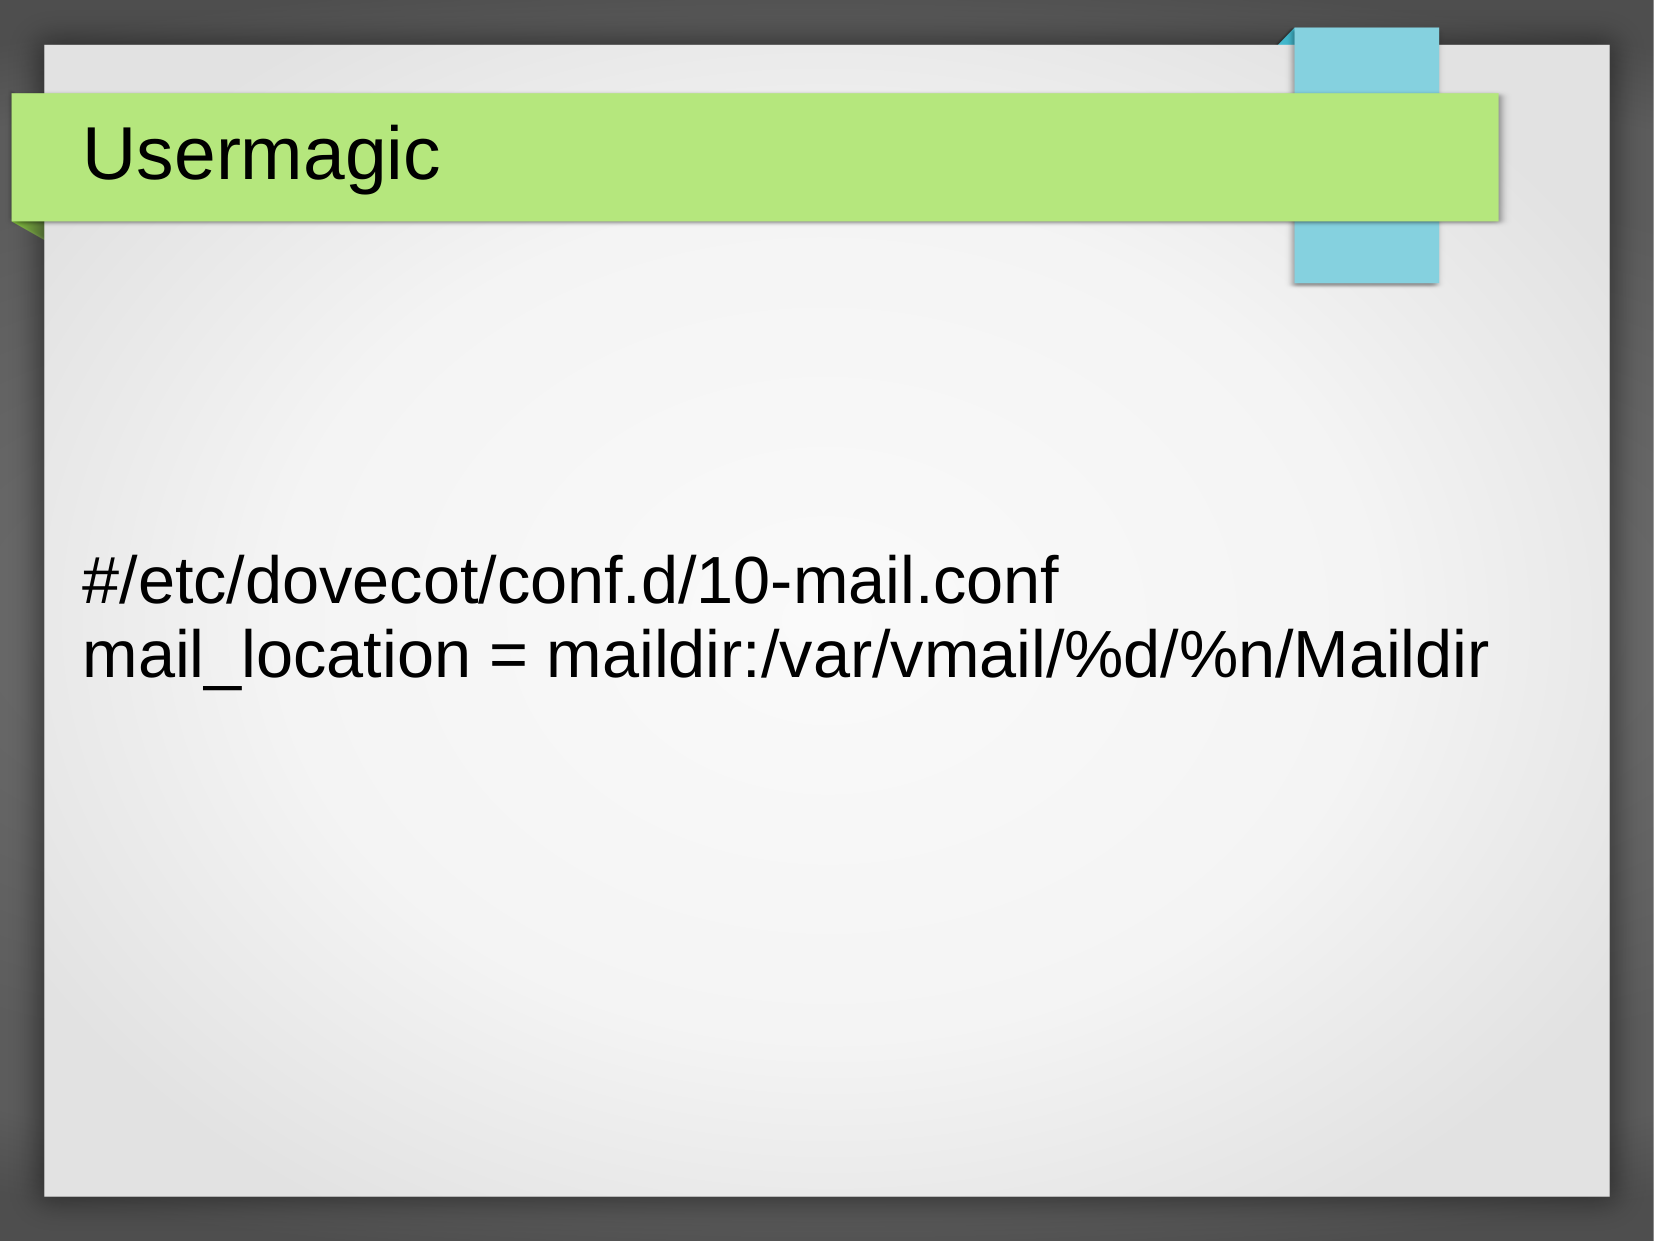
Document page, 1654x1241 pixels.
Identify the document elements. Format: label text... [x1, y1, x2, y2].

picture [0, 0, 1654, 1241]
subtitle #/etc/dovecot/conf.d/10-mail.conf mail_location = maildir:/var/vmail/%d/%n/Maildir [82, 295, 1571, 1015]
title Usermagic [82, 94, 1264, 213]
